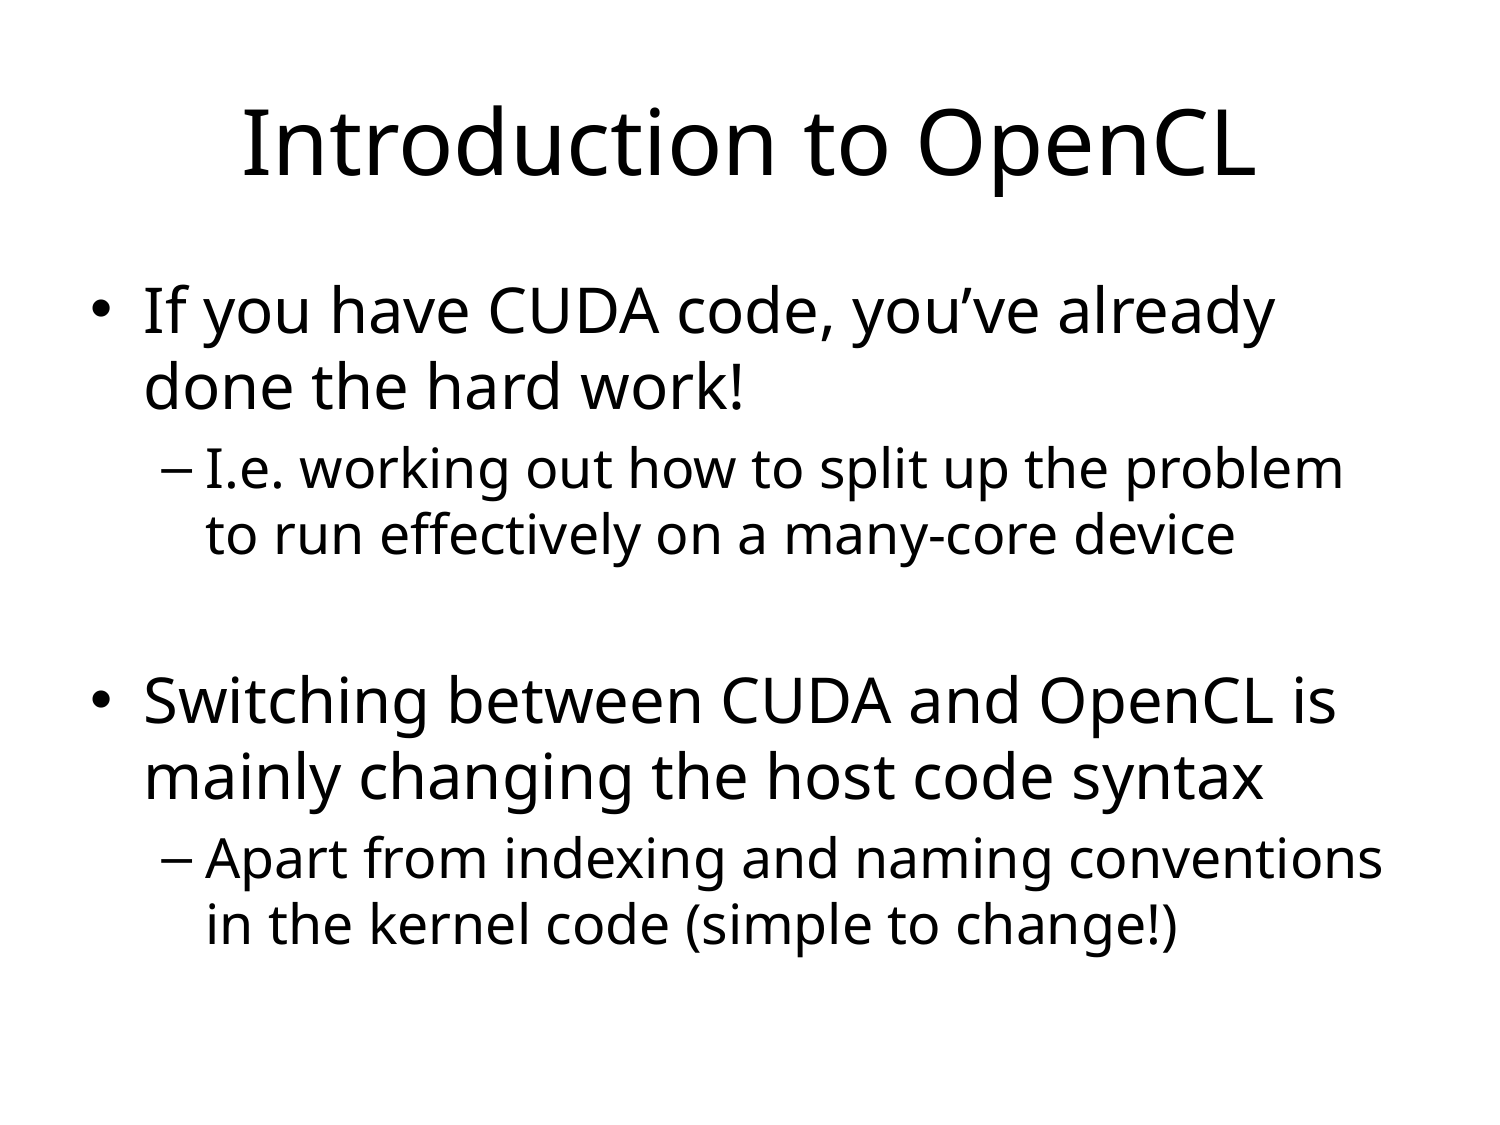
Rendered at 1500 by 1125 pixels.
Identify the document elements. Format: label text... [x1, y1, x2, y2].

list If you have CUDA code, you’ve already done the hard work! I.e. working out how to split up the problem to run effectively on a many-core device Switching between CUDA and OpenCL is mainly changing the host code syntax Apart from indexing and naming conventions in the kernel code (simple to change!) [75, 262, 1425, 1005]
title Introduction to OpenCL [75, 45, 1425, 233]
